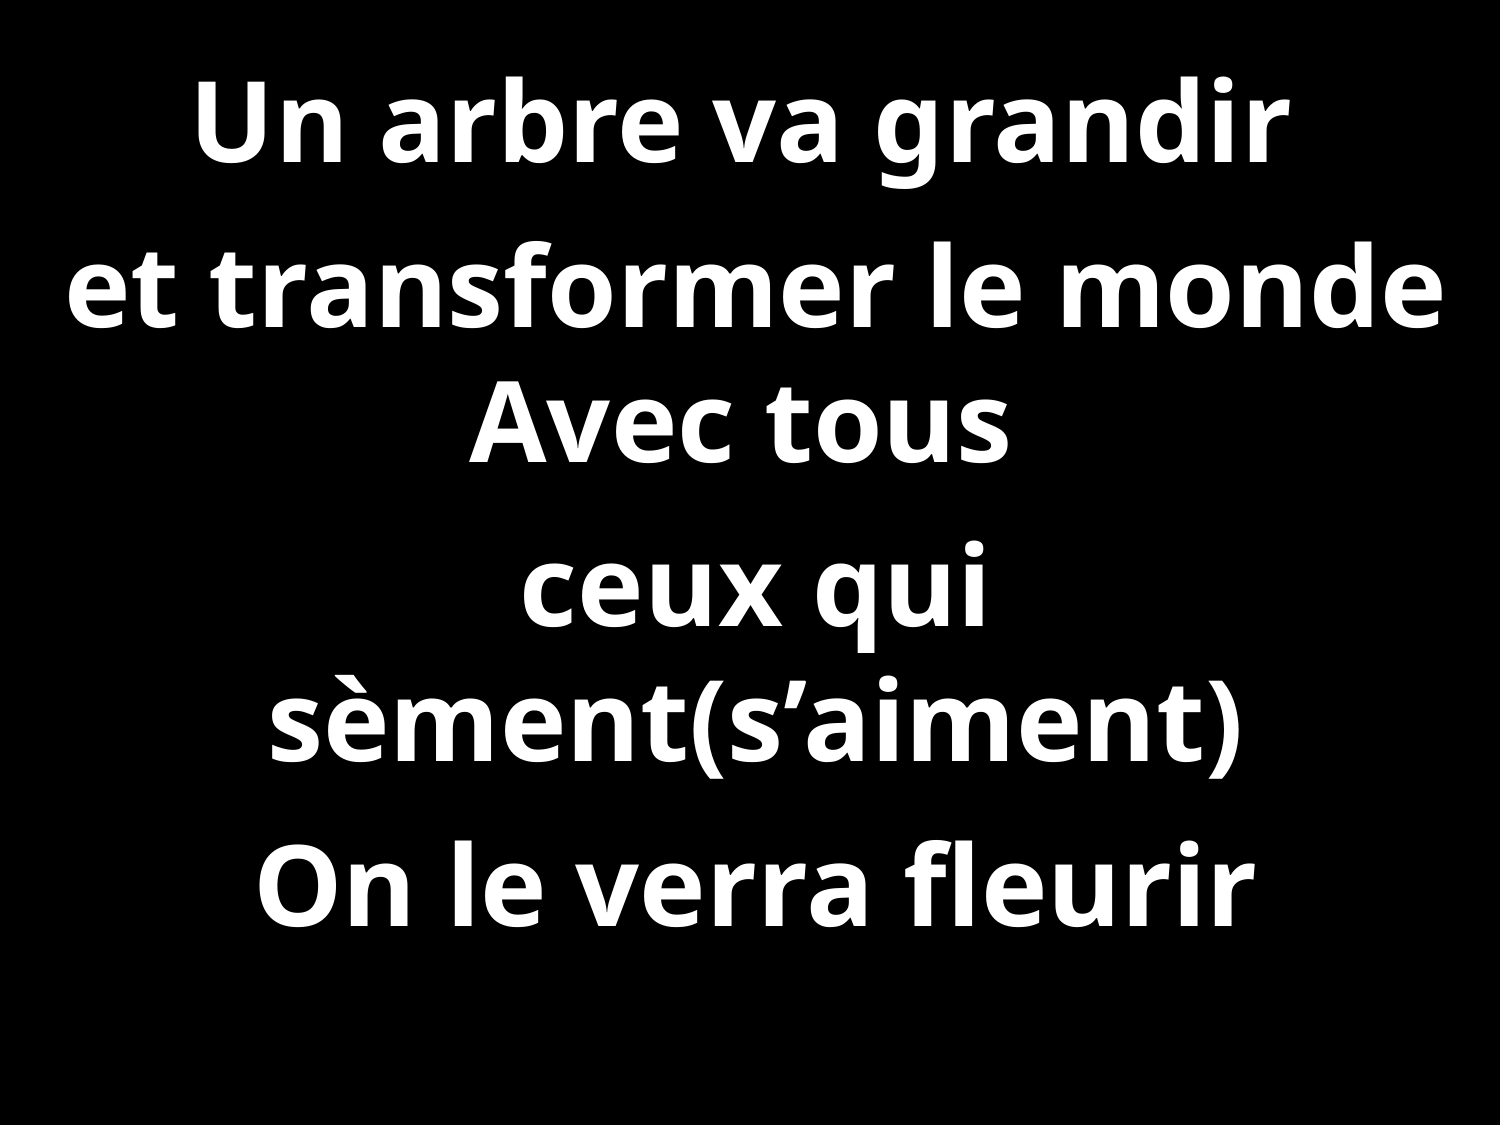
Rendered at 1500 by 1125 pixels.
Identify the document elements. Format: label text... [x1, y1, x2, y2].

list Un arbre va grandir et transformer le monde Avec tous ceux qui sèment(s’aiment) On le verra fleurir [29, 42, 1483, 1125]
